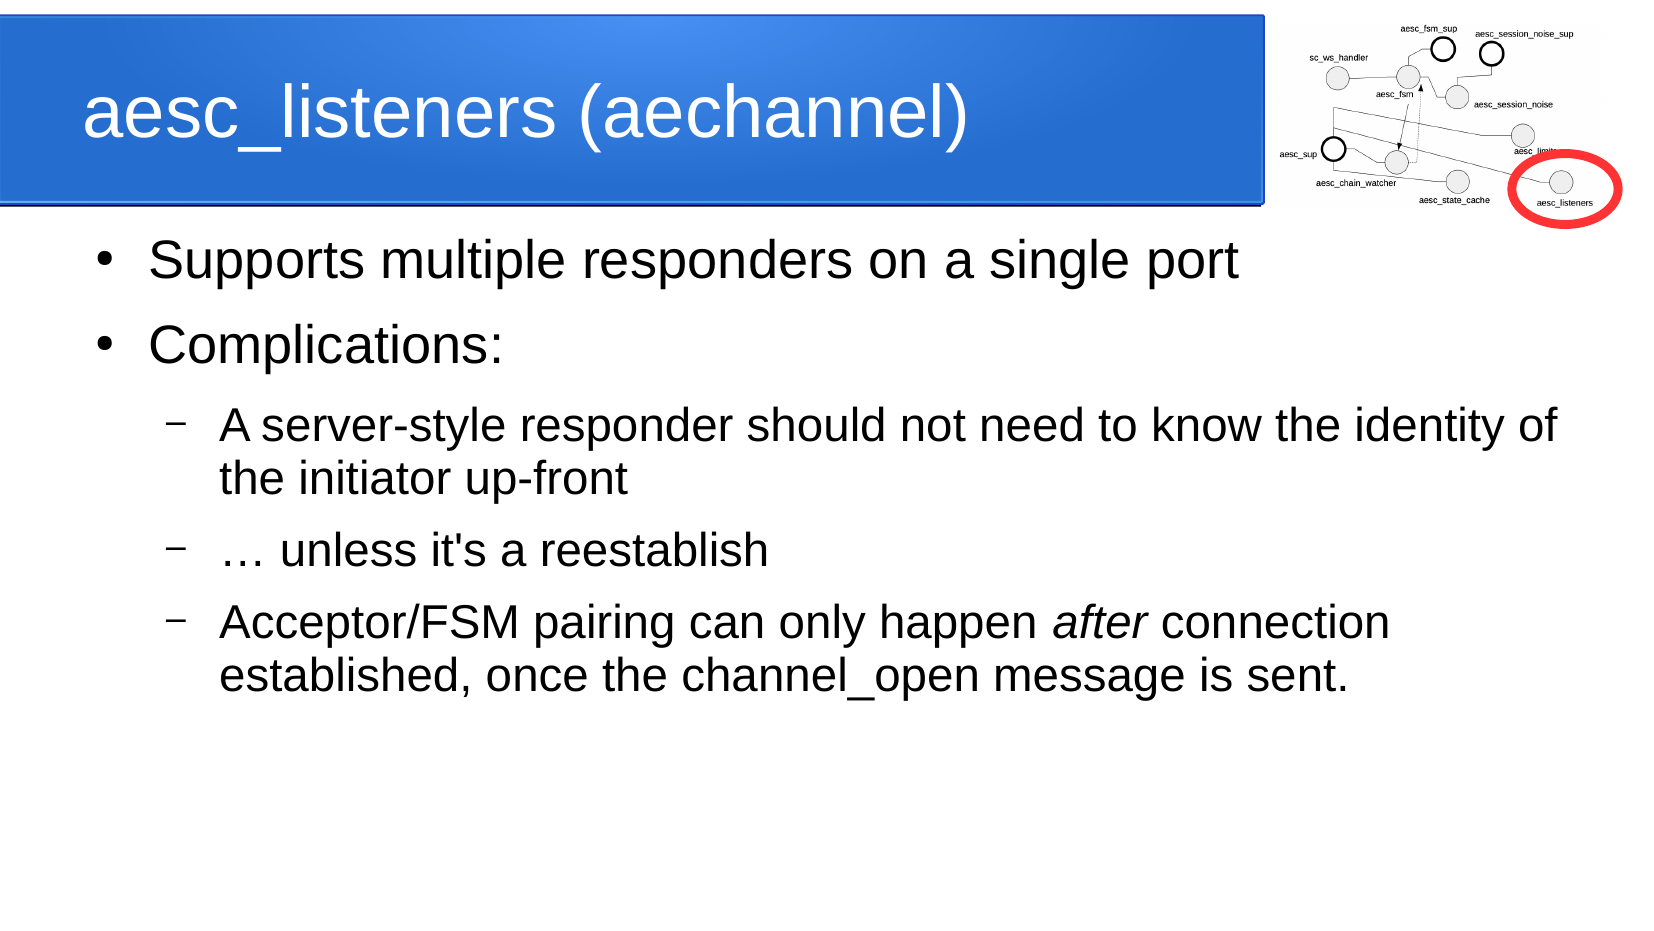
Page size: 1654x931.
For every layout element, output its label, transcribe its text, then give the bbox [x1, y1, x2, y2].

list Supports multiple responders on a single port Complications: A server-style responder should not need to know the identity of the initiator up-front … unless it's a reestablish Acceptor/FSM pairing can only happen after connection established, once the channel_open message is sent. [77, 229, 1566, 770]
picture [1275, 21, 1607, 209]
title aesc_listeners (aechannel) [82, 35, 1235, 189]
picture [1517, 159, 1607, 209]
